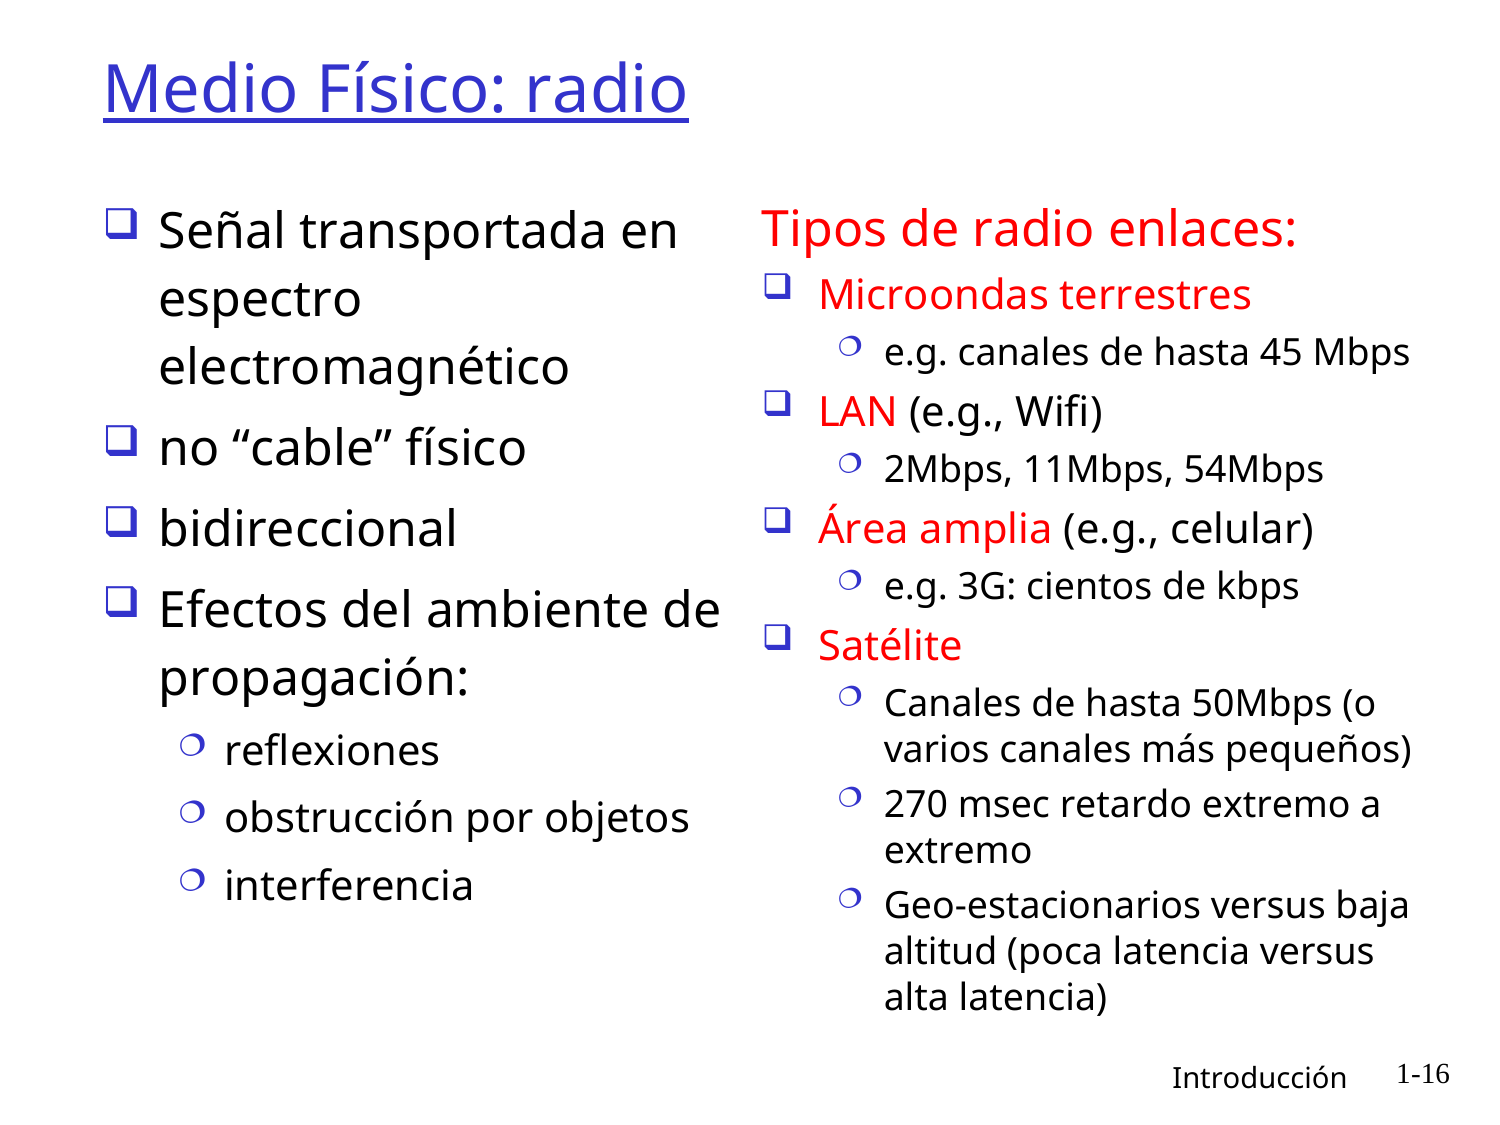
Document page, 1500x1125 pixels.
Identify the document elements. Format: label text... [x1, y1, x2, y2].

title Medio Físico: radio [87, 23, 1463, 150]
list Tipos de radio enlaces: Microondas terrestres e.g. canales de hasta 45 Mbps LAN (e.g., Wifi) 2Mbps, 11Mbps, 54Mbps Área amplia (e.g., celular) e.g. 3G: cientos de kbps Satélite Canales de hasta 50Mbps (o varios canales más pequeños) 270 msec retardo extremo a extremo Geo-estacionarios versus baja altitud (poca latencia versus alta latencia) [746, 189, 1435, 1013]
list Señal transportada en espectro electromagnético no “cable” físico bidireccional Efectos del ambiente de propagación: reflexiones obstrucción por objetos interferencia [87, 187, 751, 1021]
